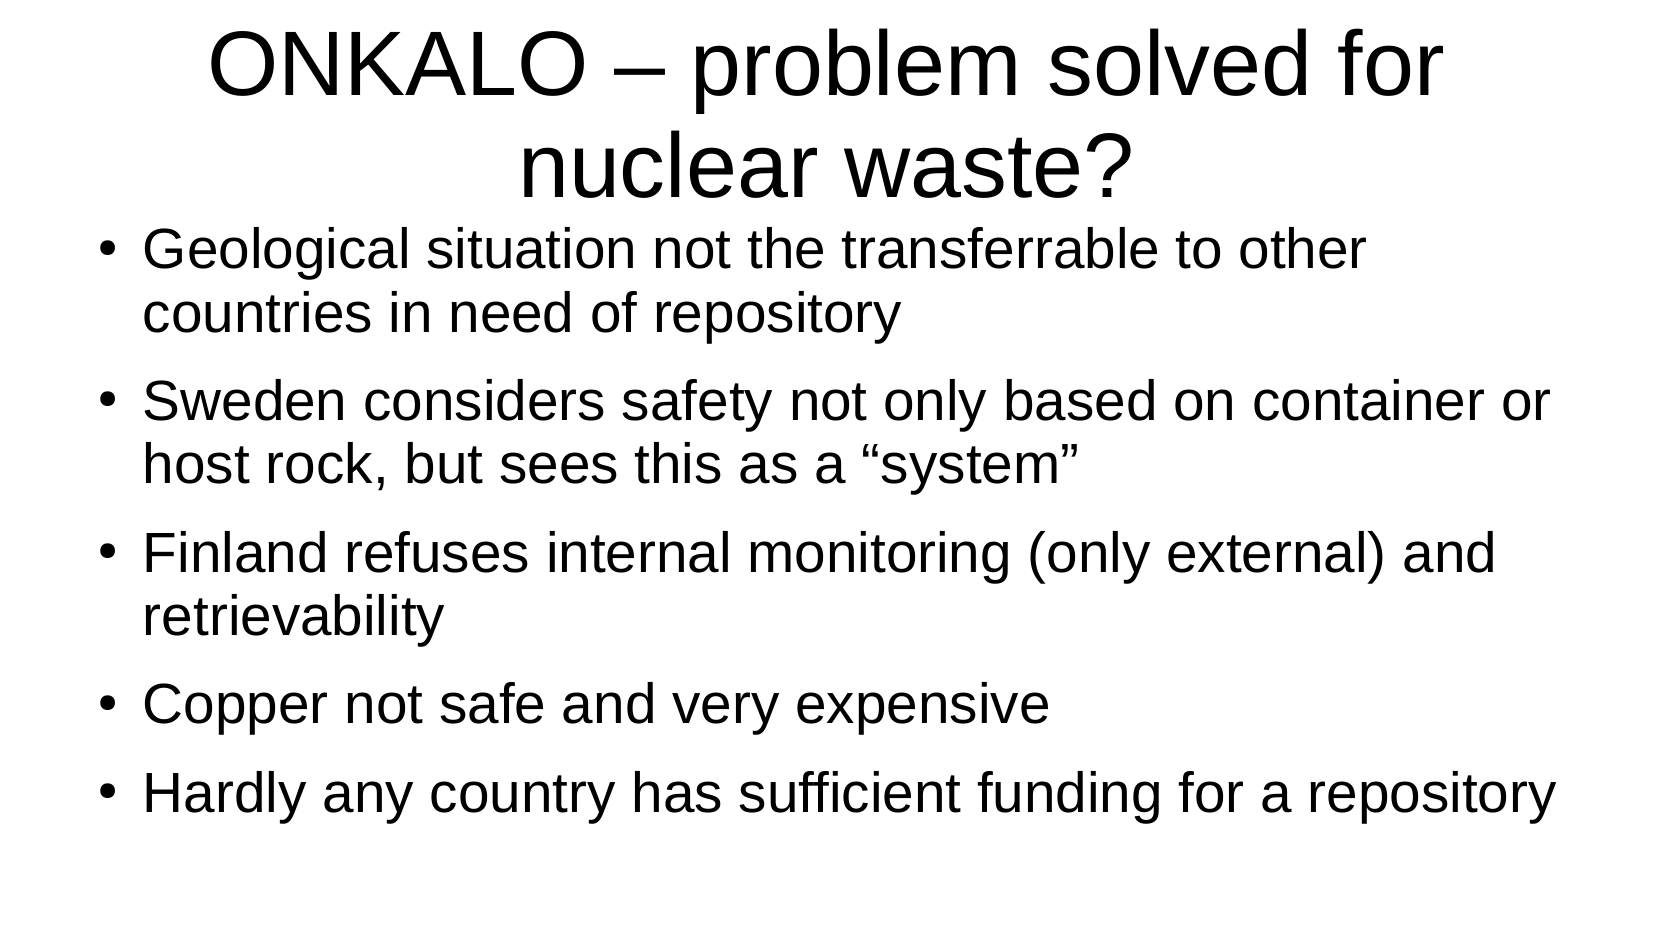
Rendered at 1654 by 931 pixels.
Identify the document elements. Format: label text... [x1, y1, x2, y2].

title ONKALO – problem solved for nuclear waste? [82, 12, 1571, 217]
list Geological situation not the transferrable to other countries in need of repository Sweden considers safety not only based on container or host rock, but sees this as a “system” Finland refuses internal monitoring (only external) and retrievability Copper not safe and very expensive Hardly any country has sufficient funding for a repository [82, 217, 1571, 845]
